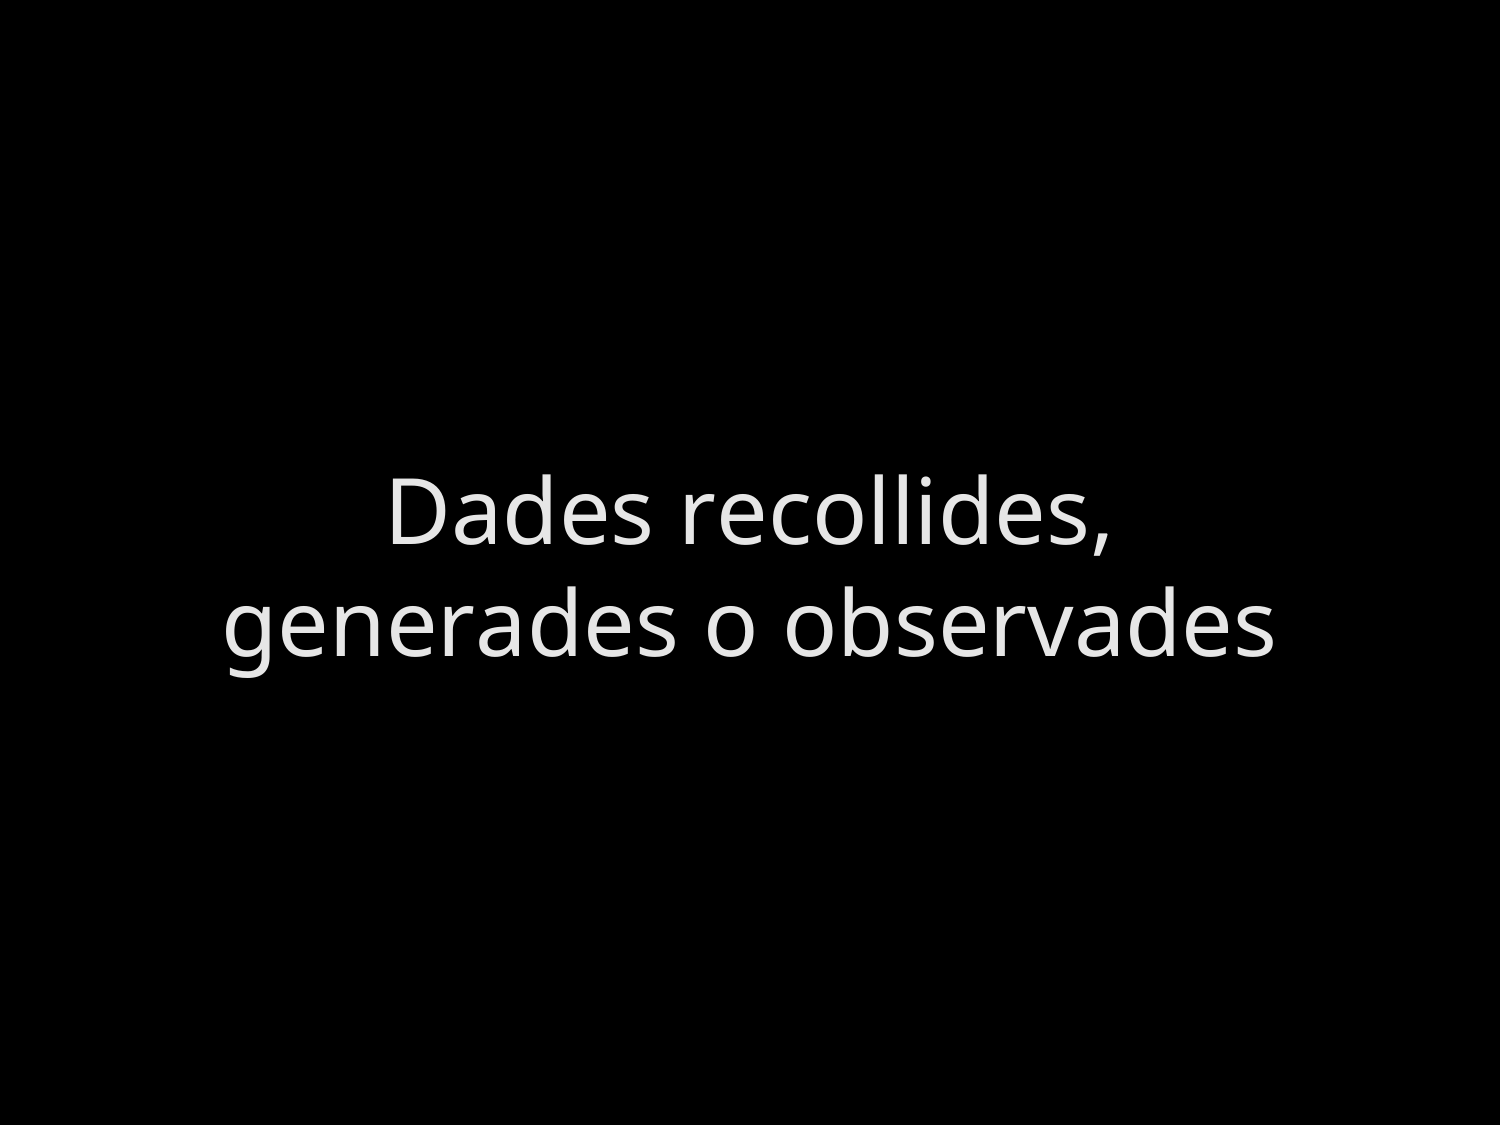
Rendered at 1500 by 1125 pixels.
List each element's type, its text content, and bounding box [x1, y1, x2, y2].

subtitle Dades recollides, generades o observades [109, 112, 1391, 1013]
